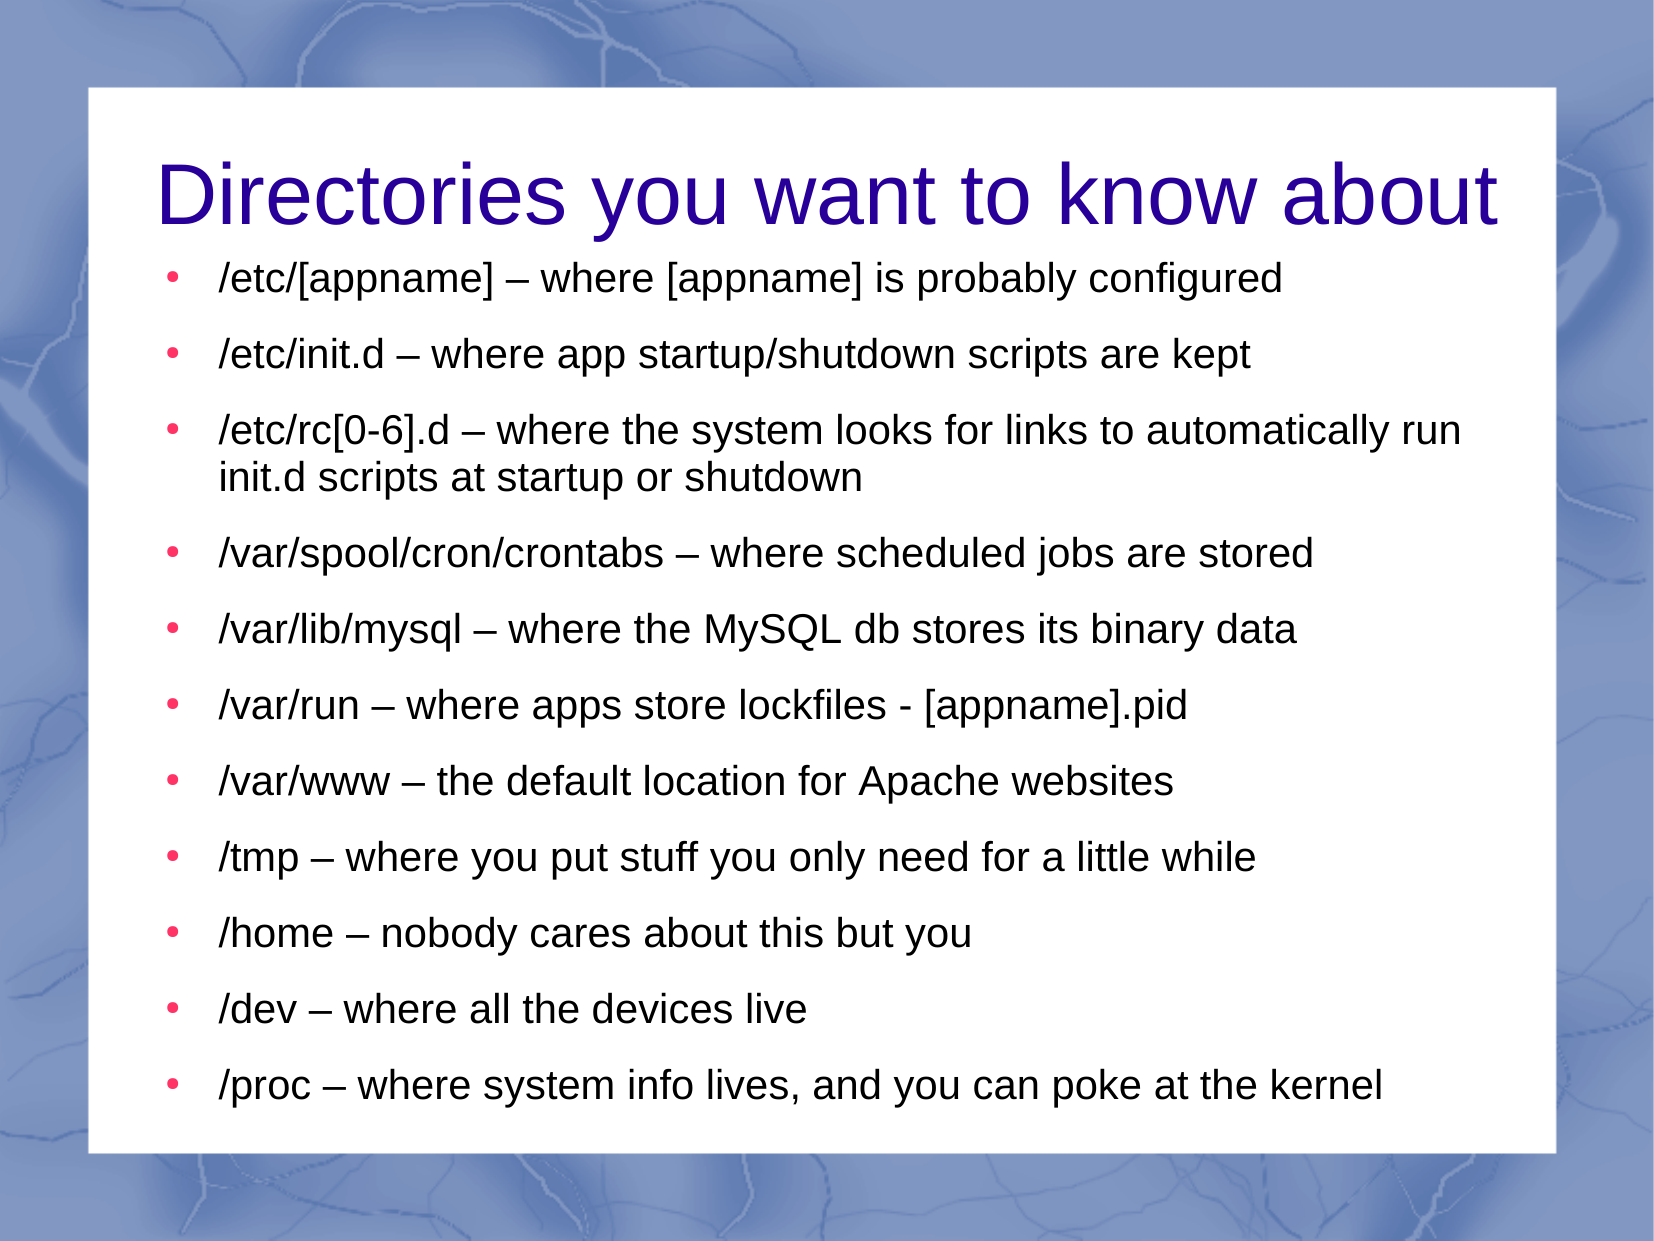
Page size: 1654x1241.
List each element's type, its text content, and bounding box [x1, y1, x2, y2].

list /etc/[appname] – where [appname] is probably configured /etc/init.d – where app startup/shutdown scripts are kept /etc/rc[0-6].d – where the system looks for links to automatically run init.d scripts at startup or shutdown /var/spool/cron/crontabs – where scheduled jobs are stored /var/lib/mysql – where the MySQL db stores its binary data /var/run – where apps store lockfiles - [appname].pid /var/www – the default location for Apache websites /tmp – where you put stuff you only need for a little while /home – nobody cares about this but you /dev – where all the devices live /proc – where system info lives, and you can poke at the kernel [147, 255, 1506, 1162]
picture [0, 0, 1654, 1241]
title Directories you want to know about [118, 90, 1536, 298]
